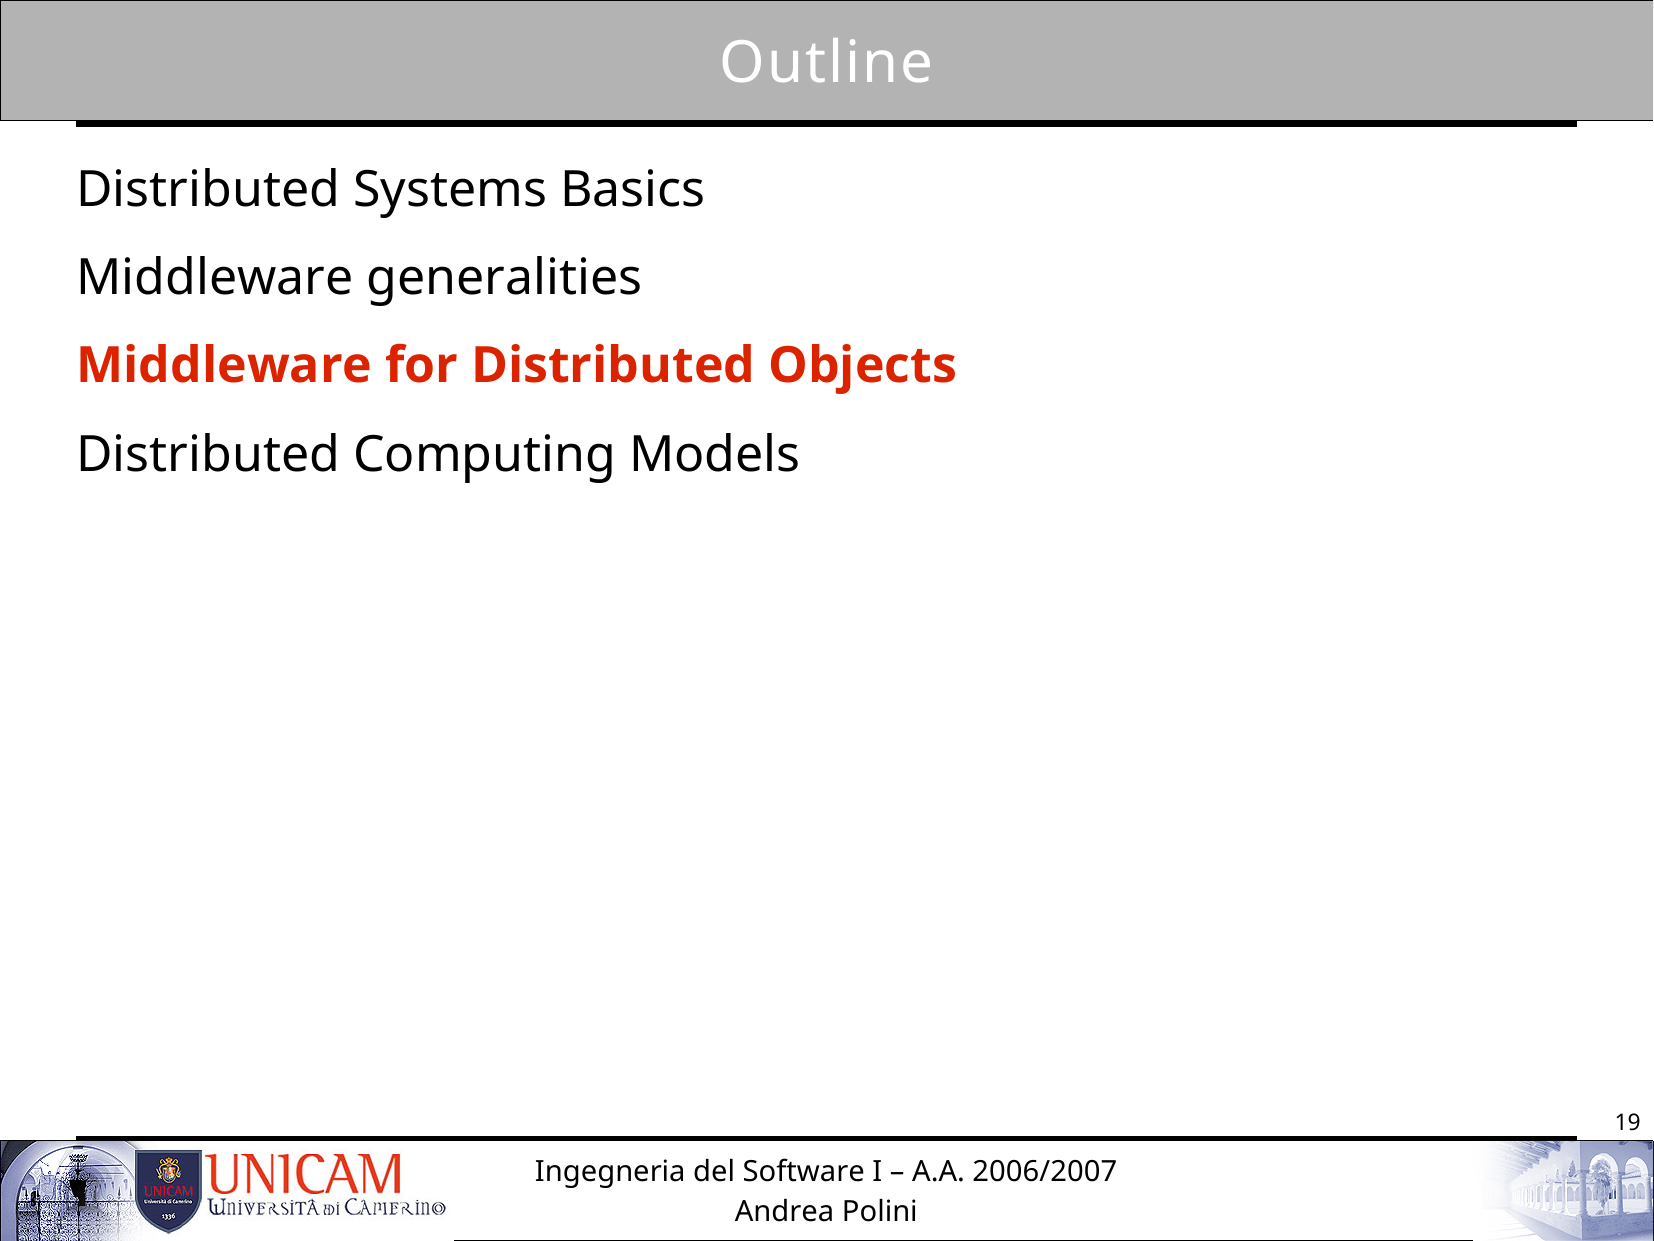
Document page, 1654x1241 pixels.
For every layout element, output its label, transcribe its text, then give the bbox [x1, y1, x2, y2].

picture [0, 1141, 454, 1241]
list Distributed Systems Basics Middleware generalities Middleware for Distributed Objects Distributed Computing Models [76, 152, 1577, 671]
title Outline [0, 0, 1653, 121]
picture [1473, 1141, 1654, 1241]
